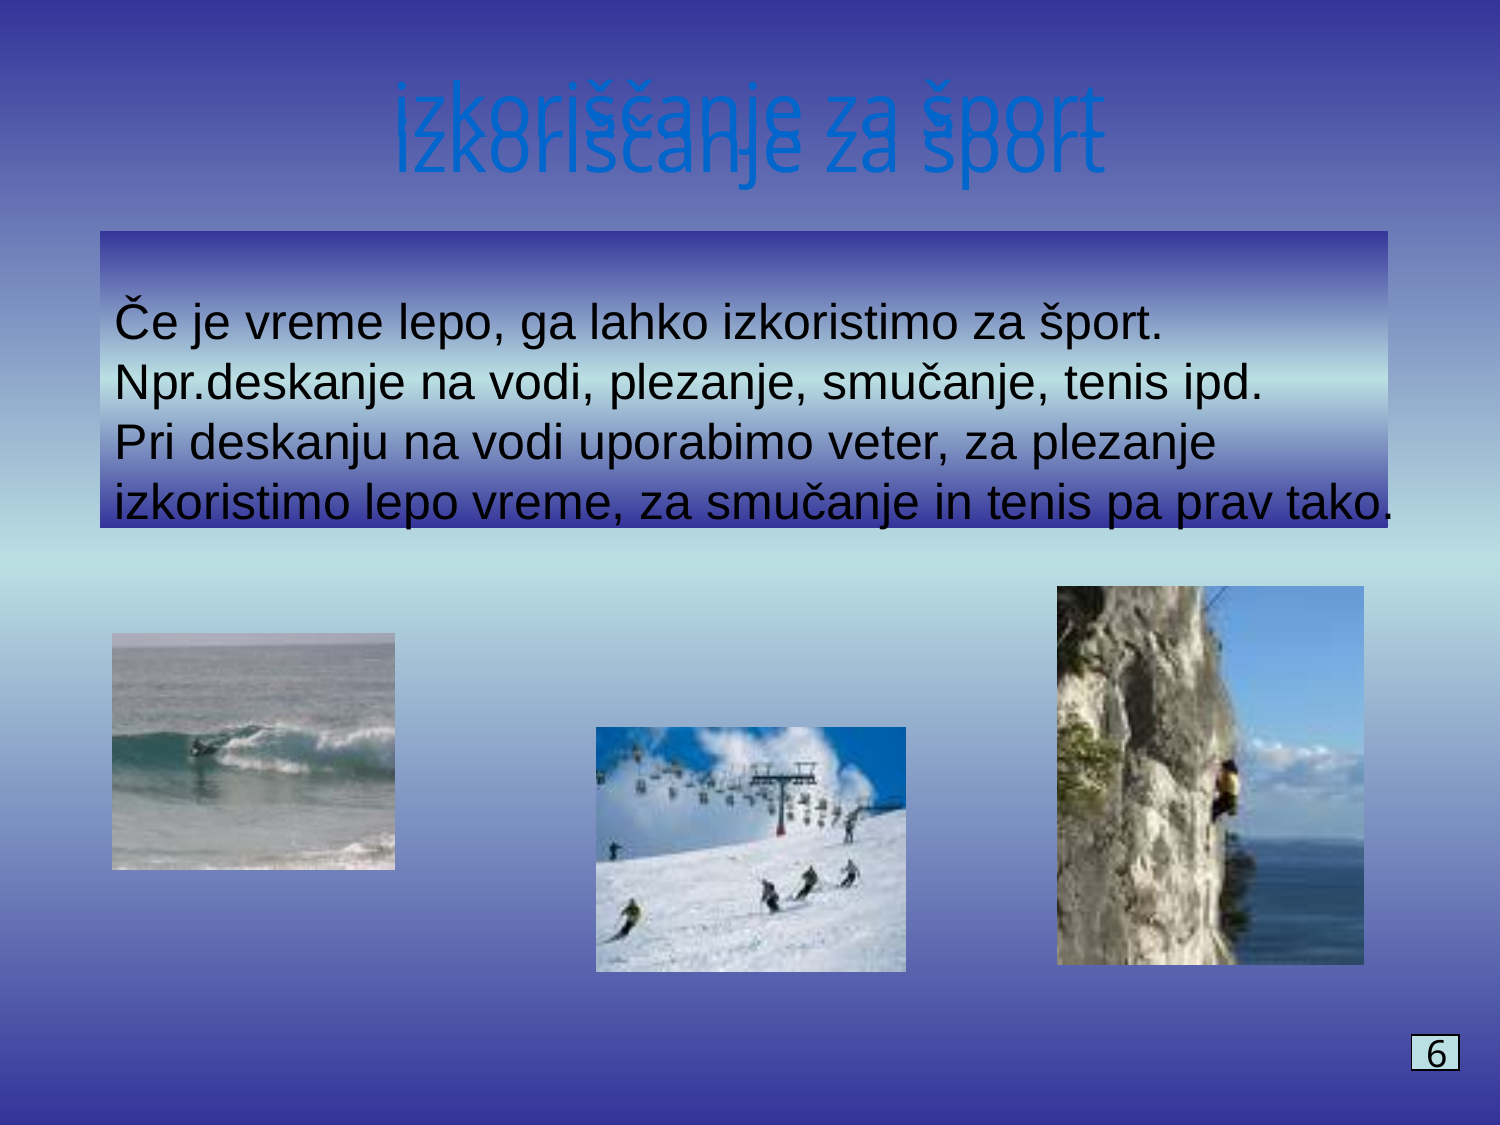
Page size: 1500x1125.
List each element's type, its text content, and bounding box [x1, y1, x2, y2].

text_box Če je vreme lepo, ga lahko izkoristimo za šport. Npr.deskanje na vodi, plezanje, smučanje, tenis ipd. Pri deskanju na vodi uporabimo veter, za plezanje izkoristimo lepo vreme, za smučanje in tenis pa prav tako. [100, 243, 1388, 528]
picture [112, 633, 395, 870]
picture [596, 727, 906, 972]
picture [1057, 586, 1364, 965]
text_box izkoriščanje za šport [76, 54, 1424, 243]
text_box 6 [1411, 1034, 1459, 1071]
